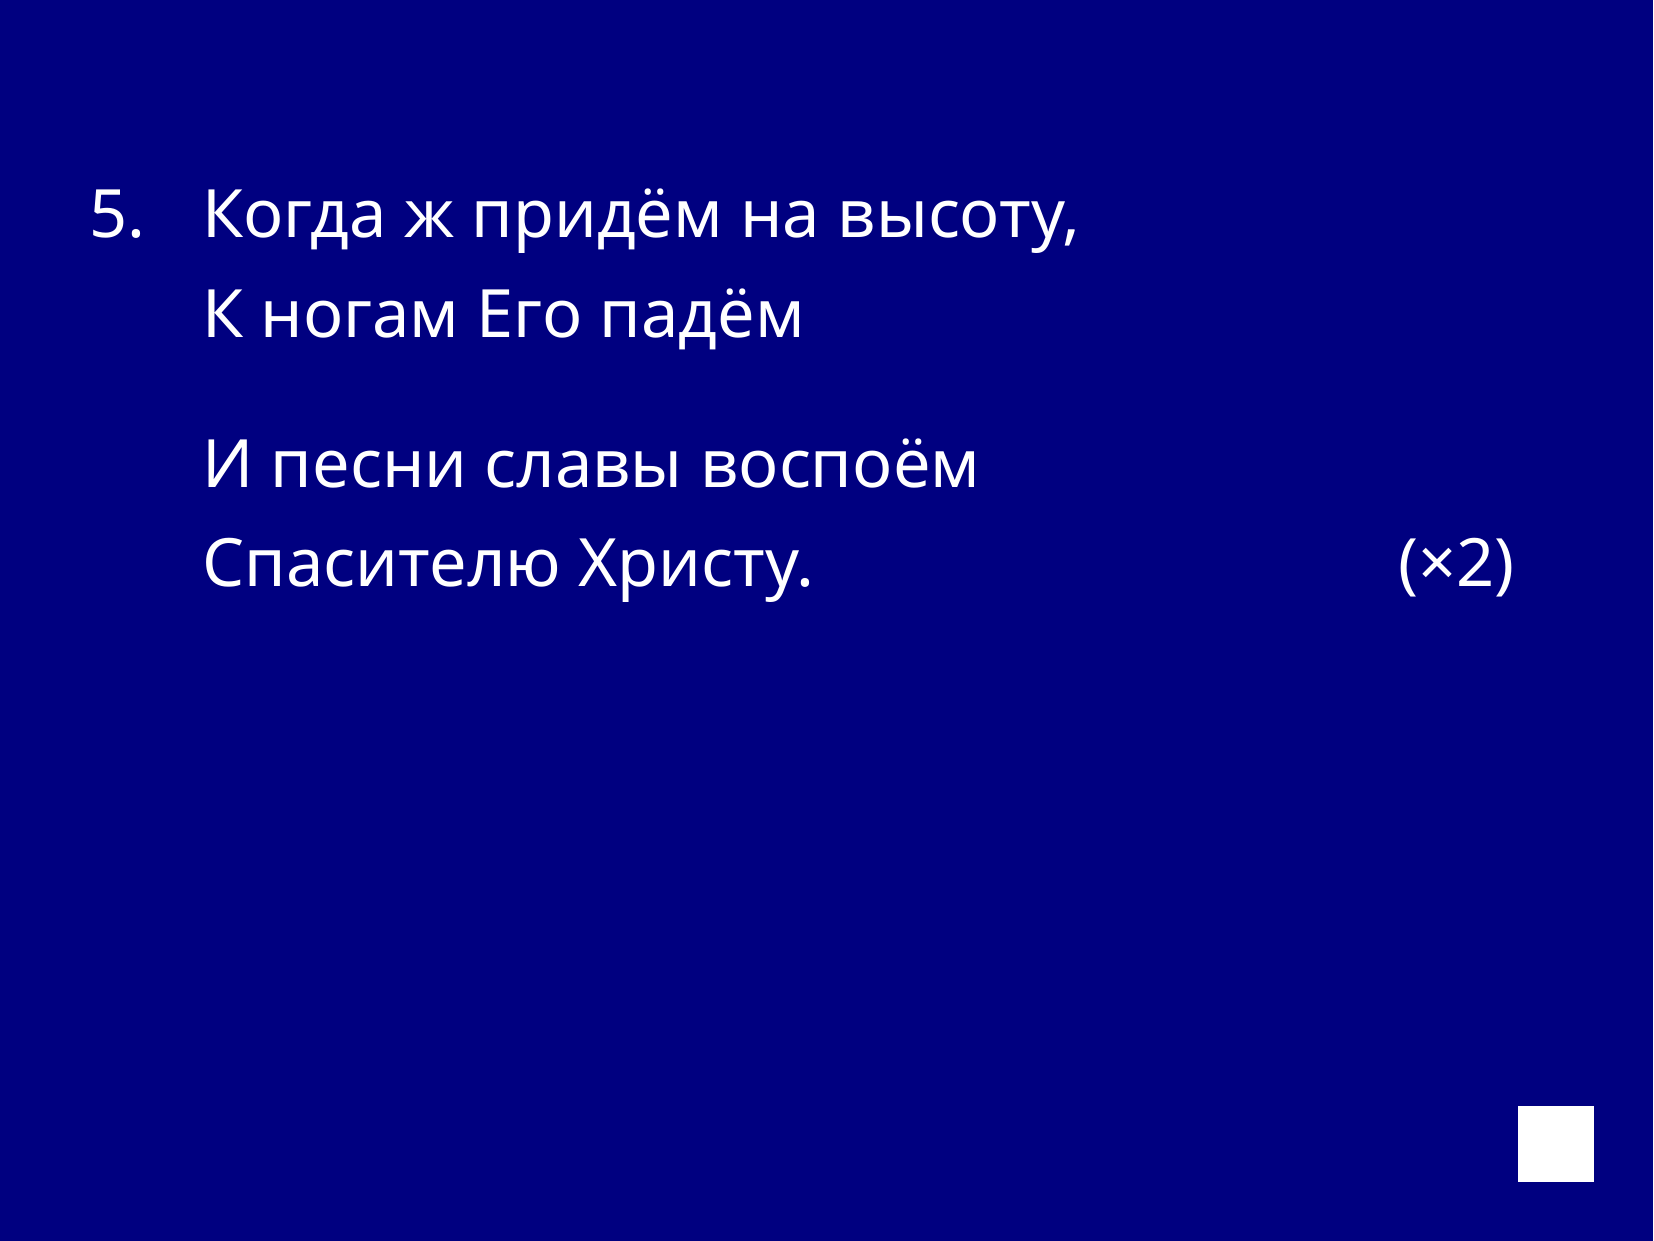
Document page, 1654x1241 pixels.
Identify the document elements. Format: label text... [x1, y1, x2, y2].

text_box 5. Когда ж придём на высоту, К ногам Его падём И песни славы воспоём Спасителю Христу. (×2) [75, 150, 1576, 1163]
text_box [1518, 1106, 1594, 1182]
